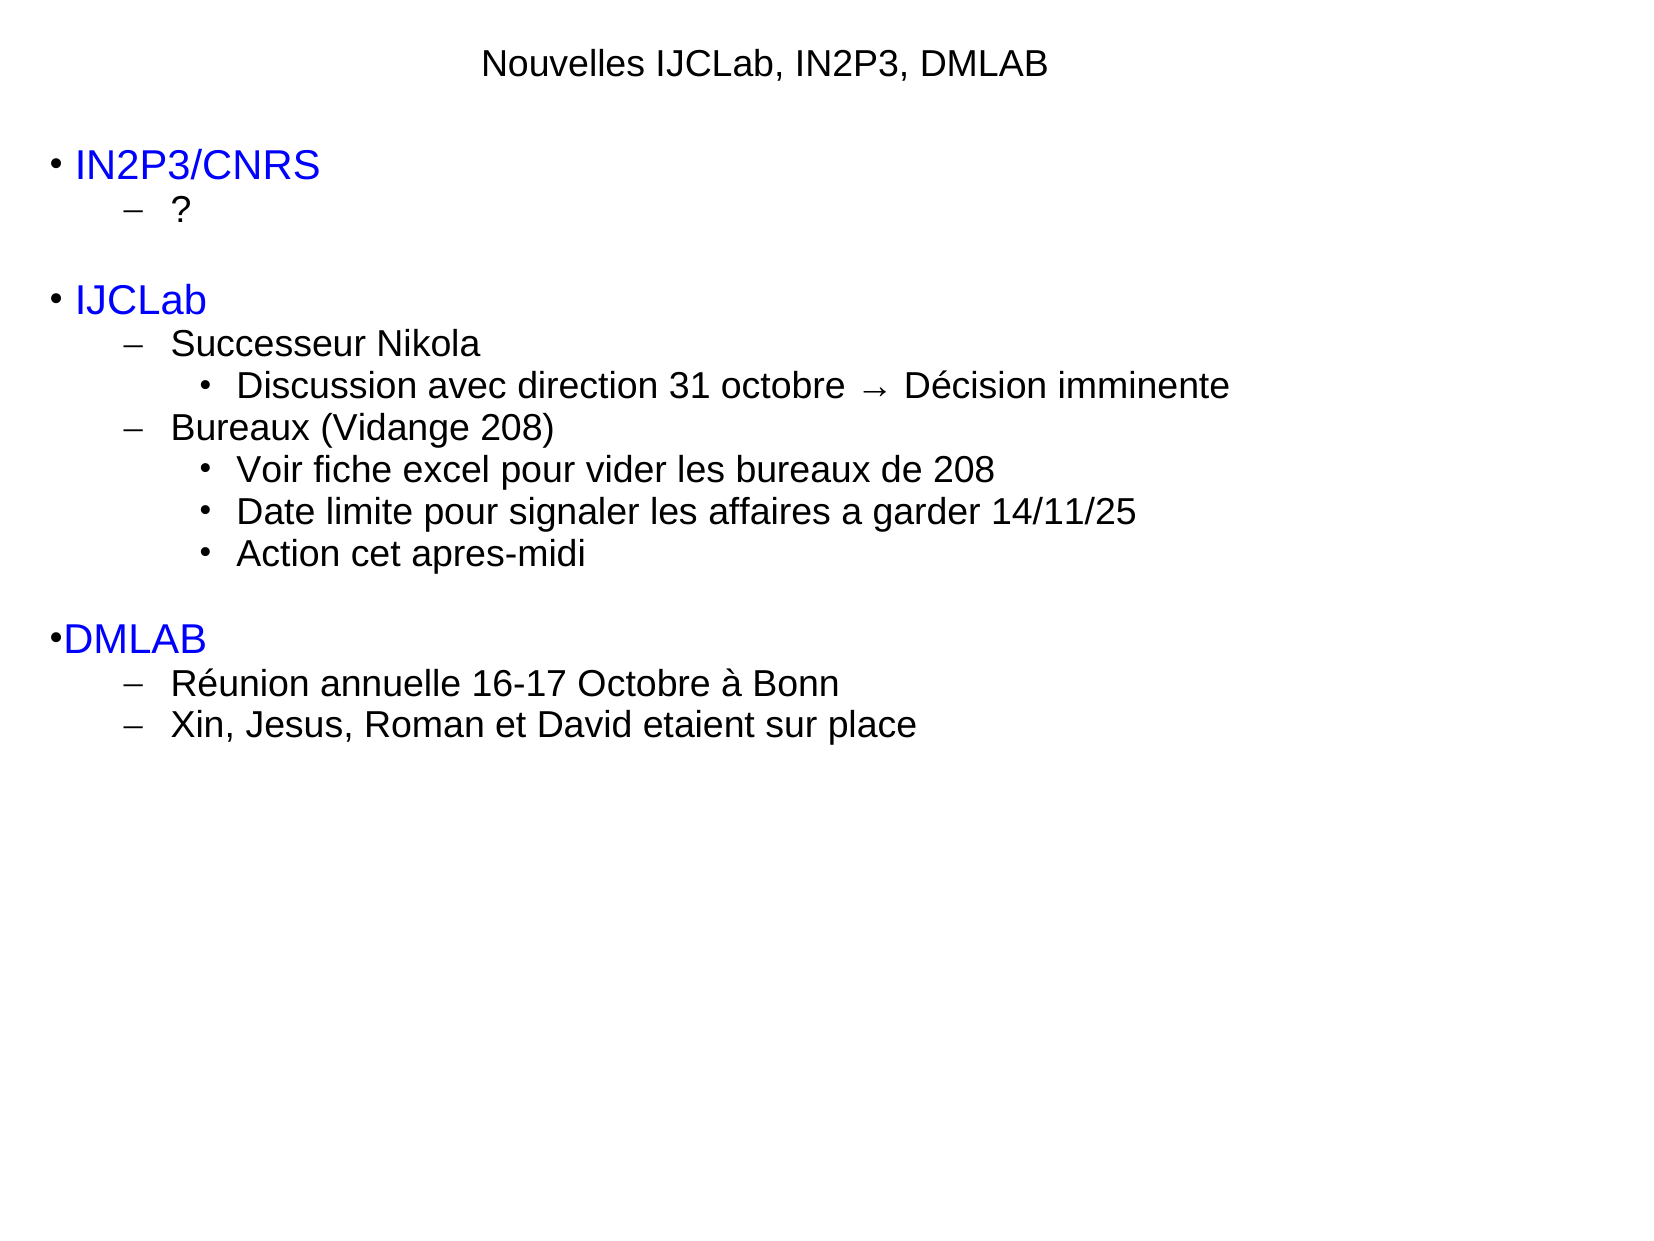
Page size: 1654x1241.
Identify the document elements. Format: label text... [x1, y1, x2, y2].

text_box IN2P3/CNRS ? IJCLab Successeur Nikola Discussion avec direction 31 octobre → Décision imminente Bureaux (Vidange 208) Voir fiche excel pour vider les bureaux de 208 Date limite pour signaler les affaires a garder 14/11/25 Action cet apres-midi DMLAB Réunion annuelle 16-17 Octobre à Bonn Xin, Jesus, Roman et David etaient sur place [34, 134, 1606, 885]
text_box Nouvelles IJCLab, IN2P3, DMLAB [466, 35, 982, 92]
